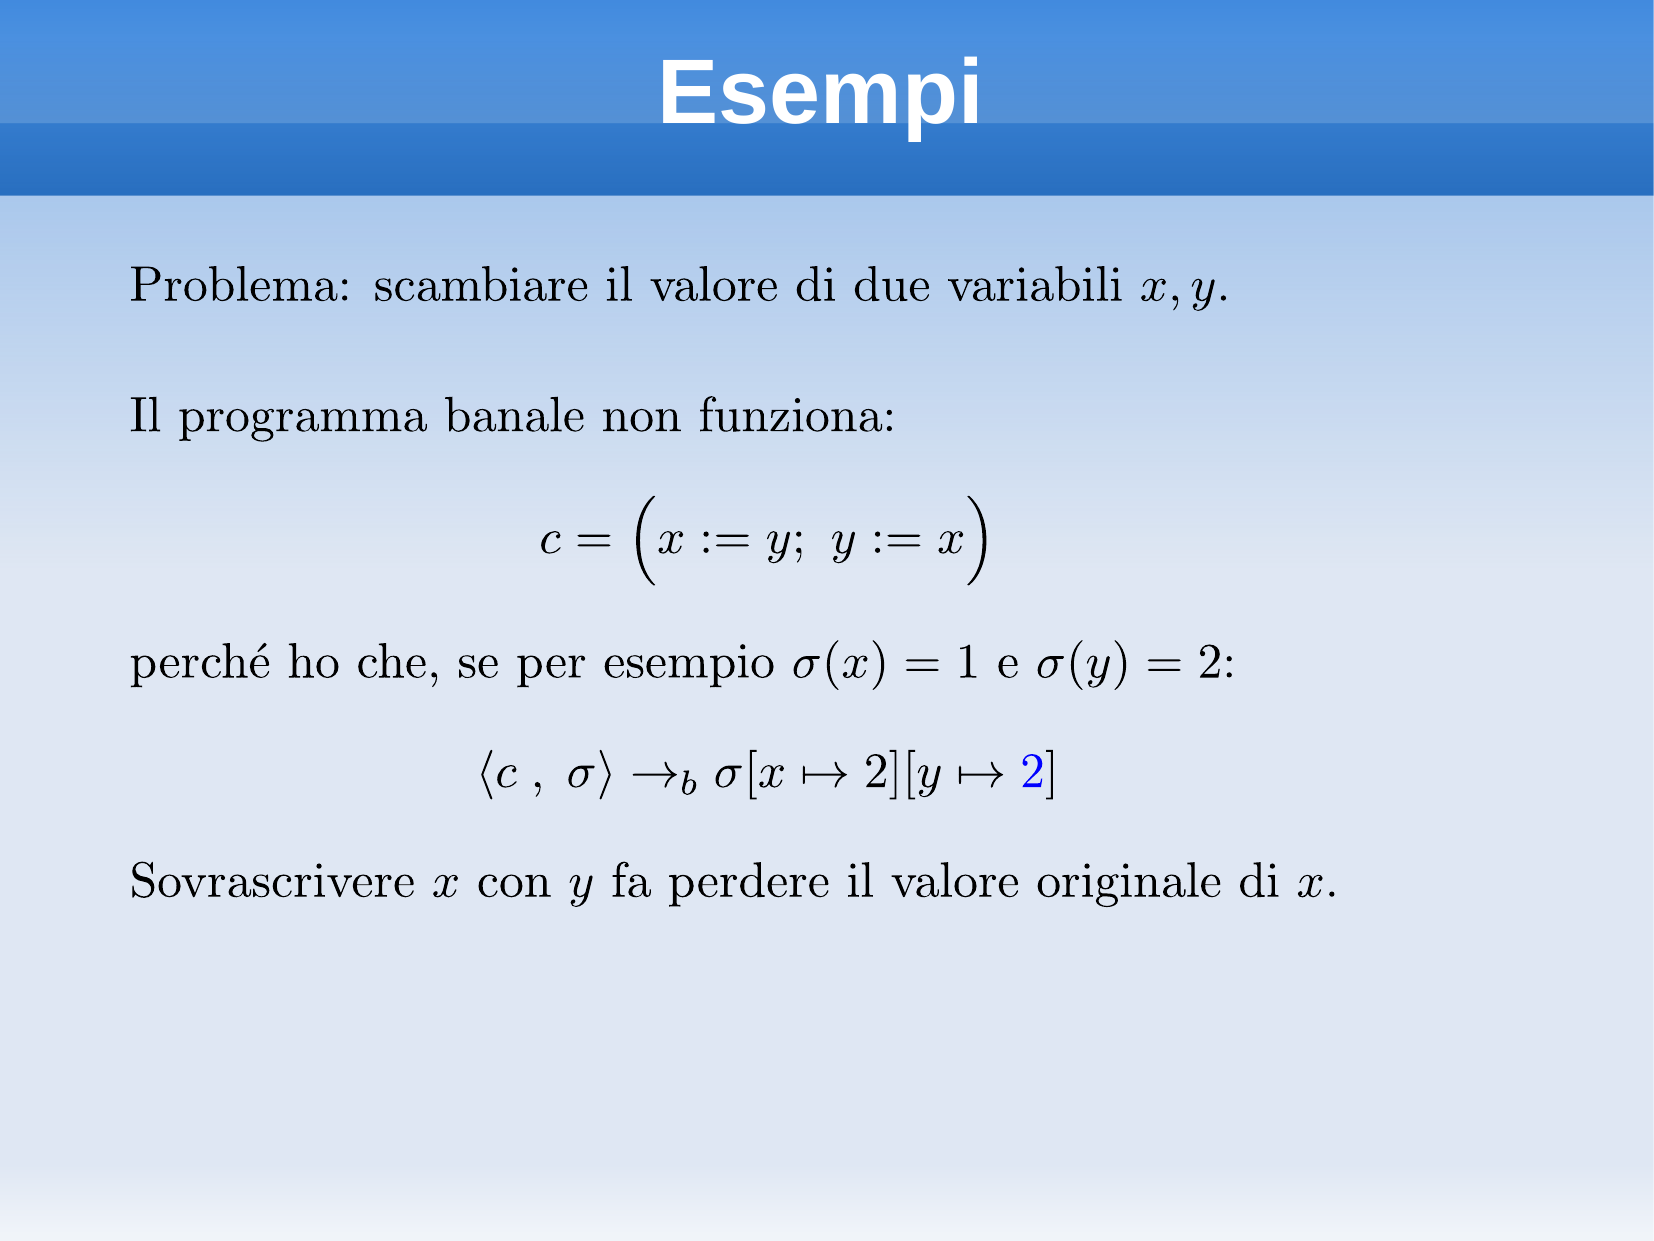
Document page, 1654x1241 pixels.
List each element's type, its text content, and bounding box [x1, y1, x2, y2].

picture [0, 0, 1654, 1241]
text_box [129, 266, 1339, 908]
title Esempi [76, 0, 1565, 188]
